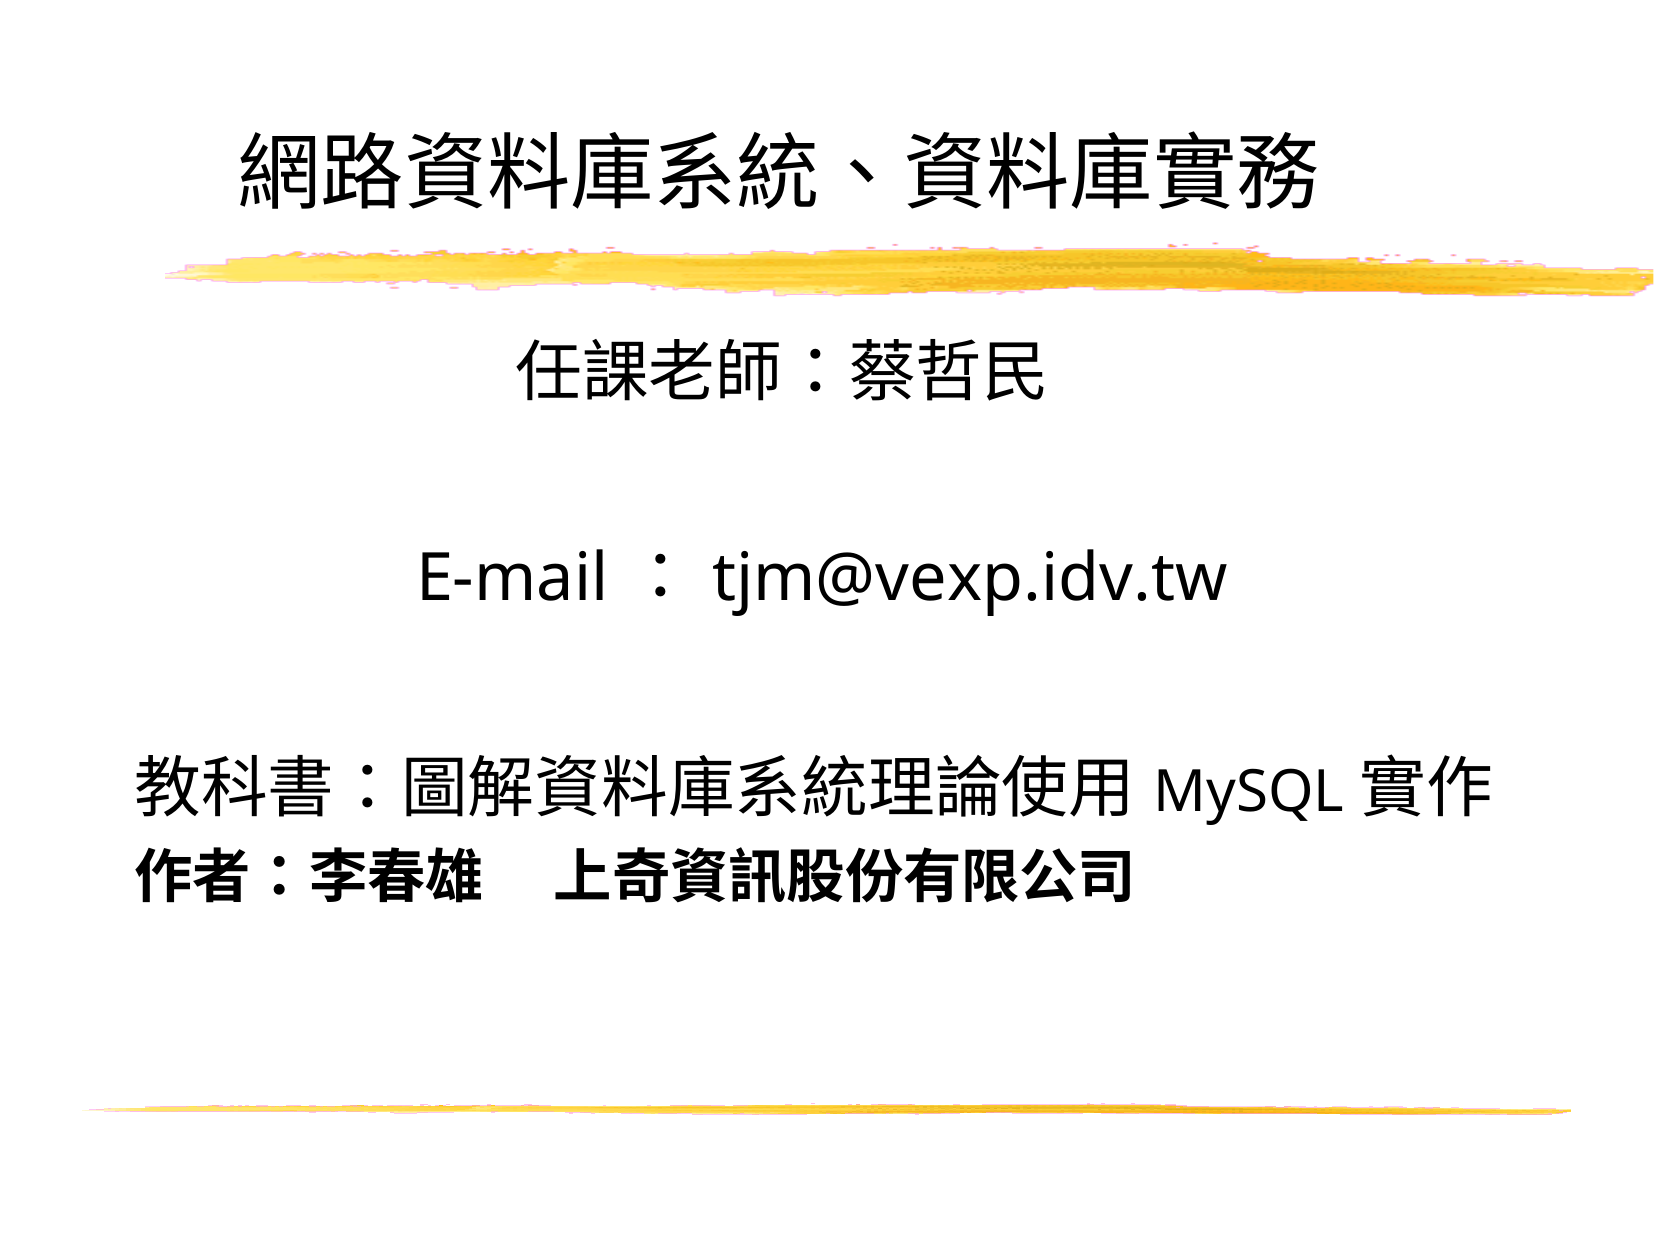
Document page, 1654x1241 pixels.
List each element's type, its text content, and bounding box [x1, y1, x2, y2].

list 任課老師：蔡哲民 E-mail：tjm@vexp.idv.tw 教科書：圖解資料庫系統理論使用MySQL實作 作者：李春雄 上奇資訊股份有限公司 [119, 318, 1526, 1078]
title 網路資料庫系統、資料庫實務 [76, 12, 1482, 235]
picture [165, 237, 1654, 308]
picture [82, 1102, 1571, 1117]
